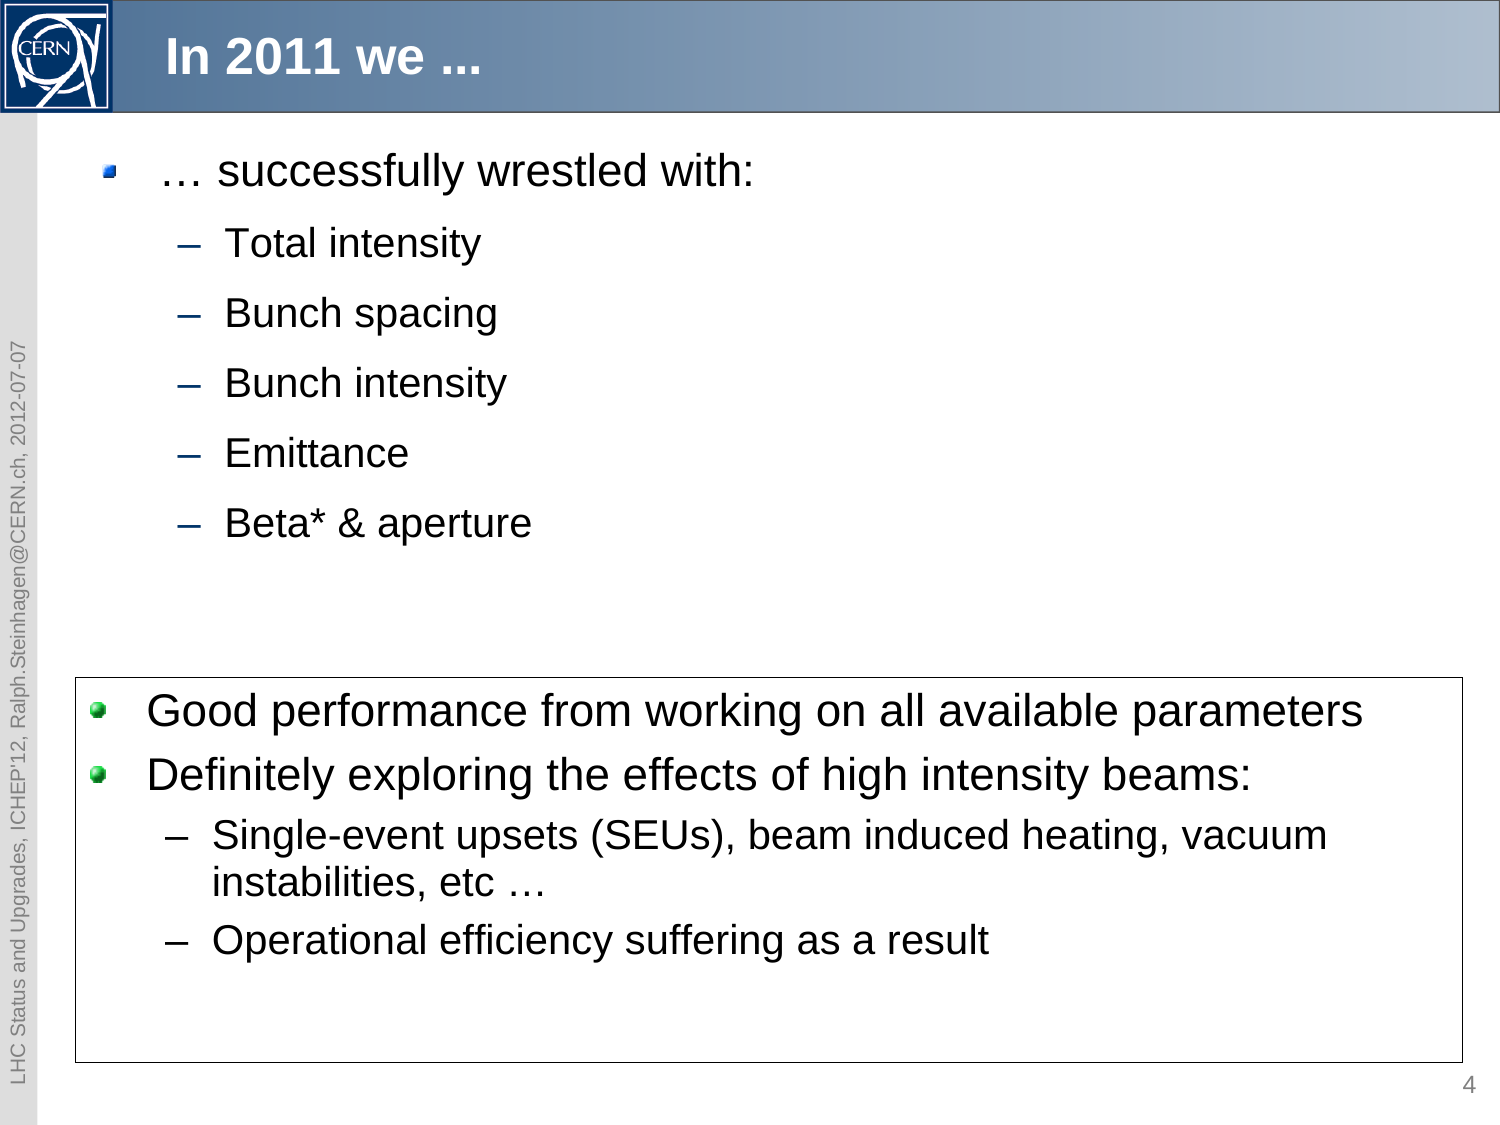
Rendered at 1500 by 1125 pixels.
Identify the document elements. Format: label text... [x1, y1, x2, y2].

title In 2011 we ... [150, 0, 1201, 113]
text_box Good performance from working on all available parameters Definitely exploring the effects of high intensity beams: Single-event upsets (SEUs), beam induced heating, vacuum instabilities, etc … Operational efficiency suffering as a result [75, 677, 1463, 1063]
picture [90, 702, 106, 718]
picture [90, 766, 106, 783]
list … successfully wrestled with: Total intensity Bunch spacing Bunch intensity Emittance Beta* & aperture [87, 137, 1438, 677]
picture [0, 0, 113, 113]
